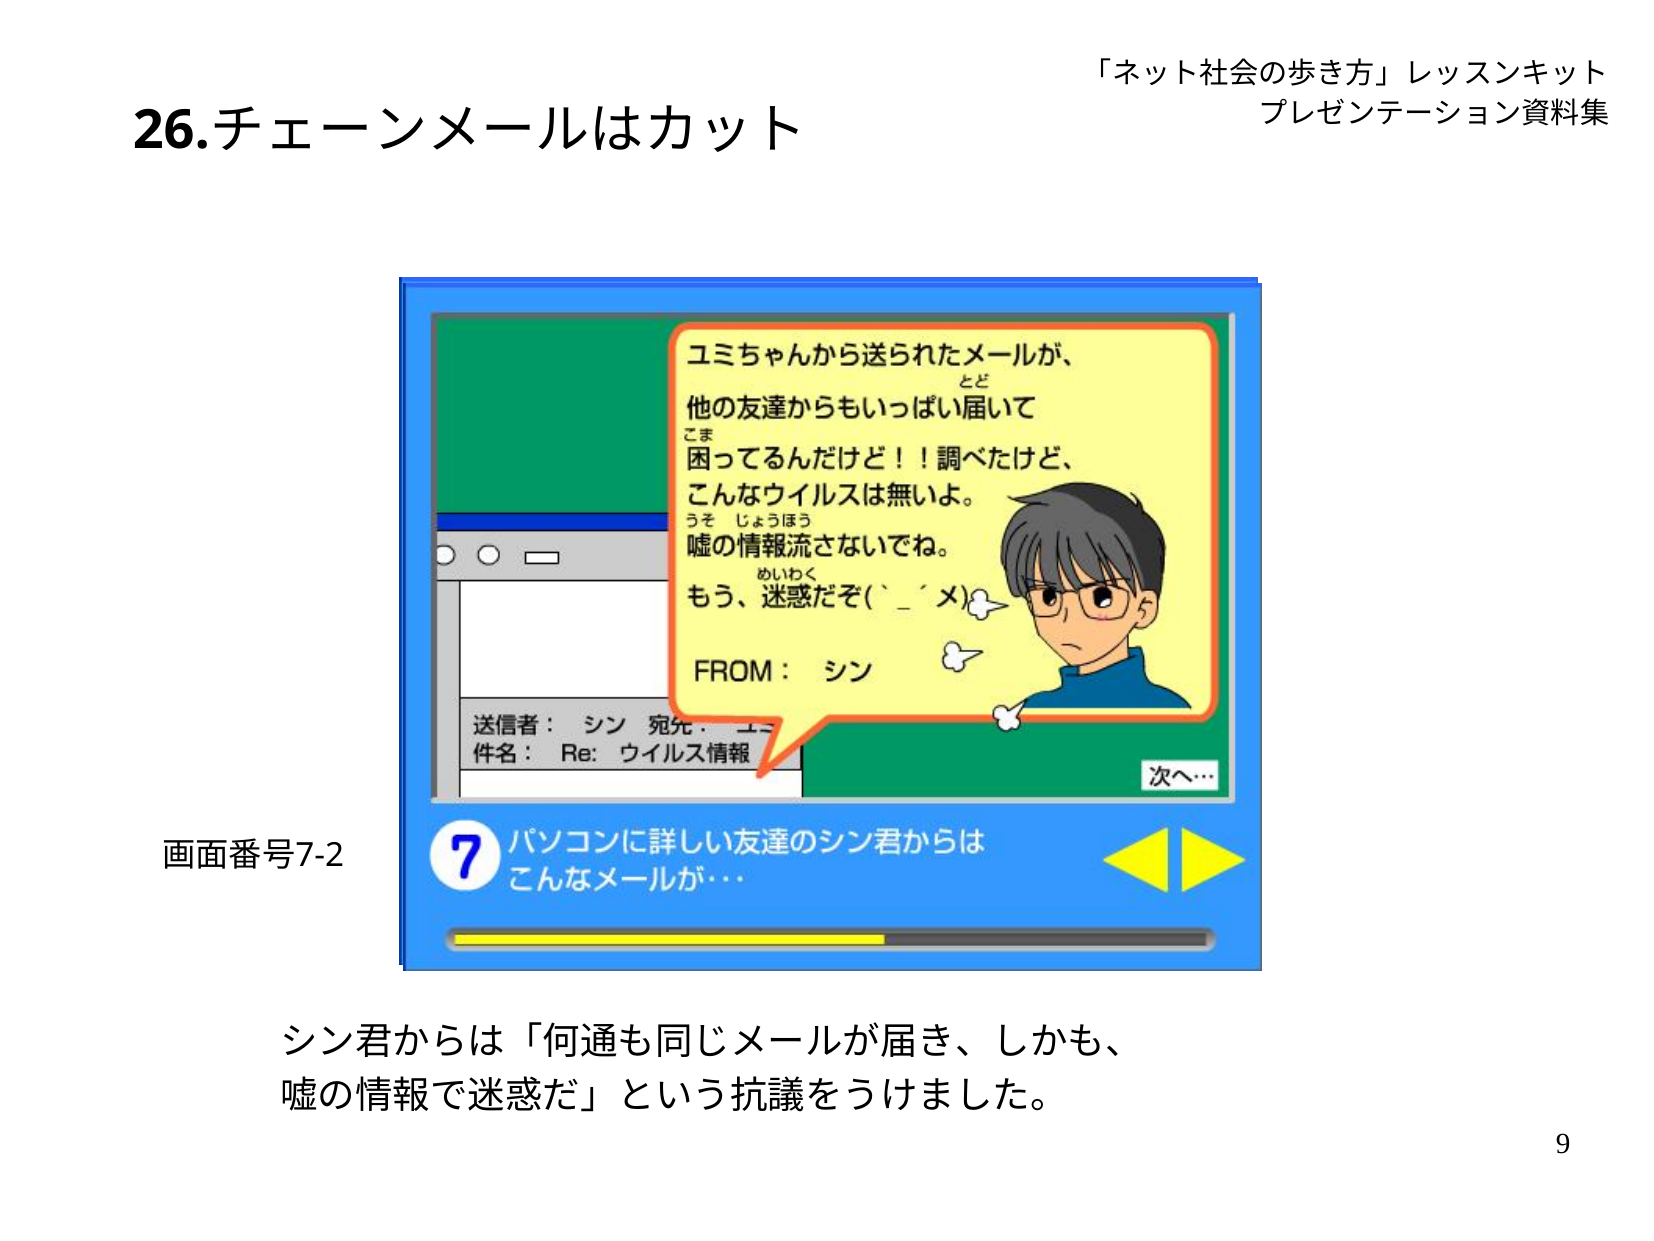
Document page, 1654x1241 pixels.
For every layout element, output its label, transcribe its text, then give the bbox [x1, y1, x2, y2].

picture [399, 277, 1262, 971]
text_box 「ネット社会の歩き方」レッスンキット プレゼンテーション資料集 [1062, 44, 1625, 139]
text_box 26.チェーンメールはカット [118, 88, 1241, 169]
text_box シン君からは「何通も同じメールが届き、しかも、 嘘の情報で迷惑だ」という抗議をうけました。 [265, 1003, 1447, 1128]
text_box 画面番号7-2 [147, 826, 384, 882]
